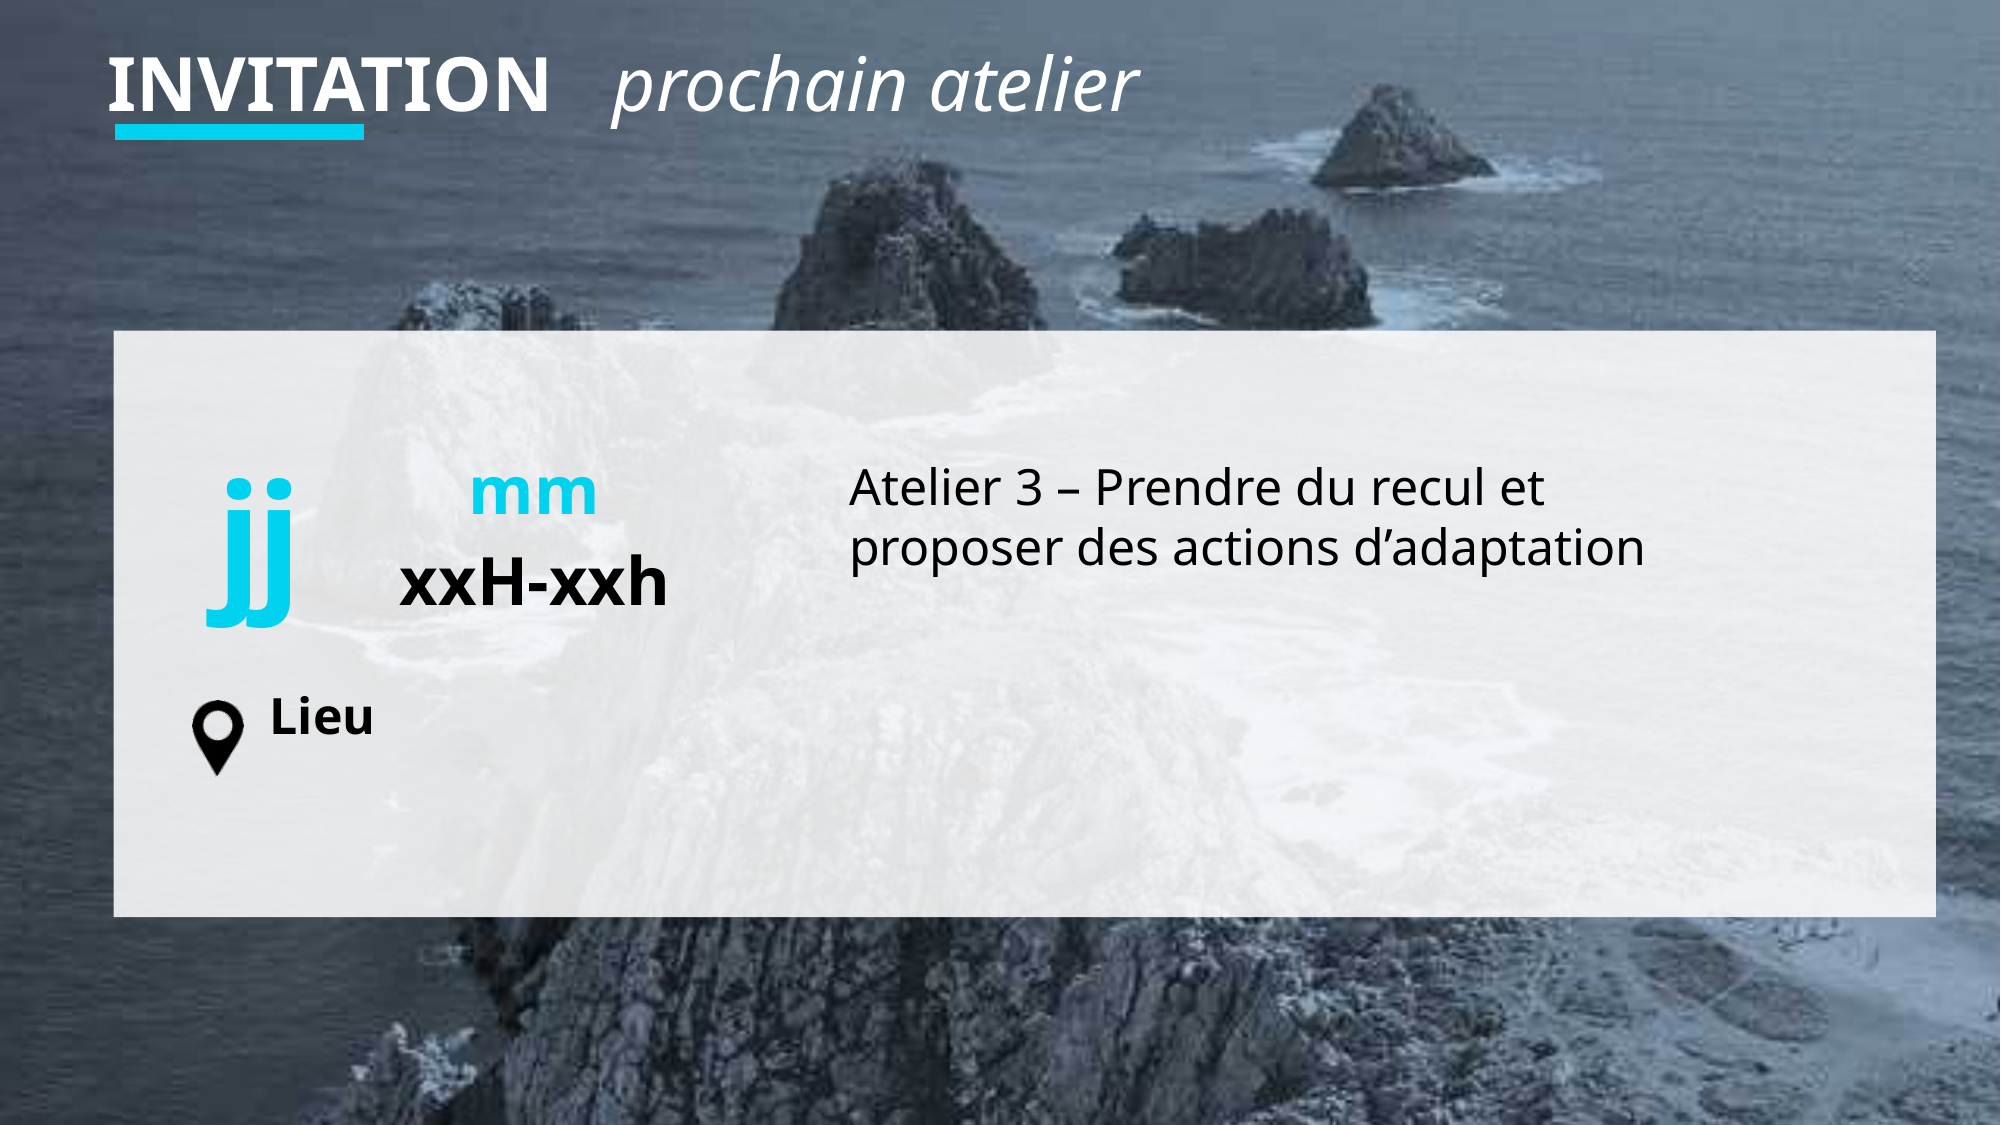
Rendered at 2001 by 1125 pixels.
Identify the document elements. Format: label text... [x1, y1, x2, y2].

text_box Lieu [255, 677, 1888, 752]
text_box [115, 134, 364, 140]
text_box xxH-xxh [385, 532, 702, 626]
text_box mm [454, 441, 632, 532]
text_box jj [202, 435, 317, 630]
text_box INVITATION prochain atelier [93, 29, 1379, 134]
text_box Atelier 3 – Prendre du recul et proposer des actions d’adaptation [834, 448, 1742, 583]
picture [0, 0, 2000, 1125]
text_box [114, 331, 1936, 917]
